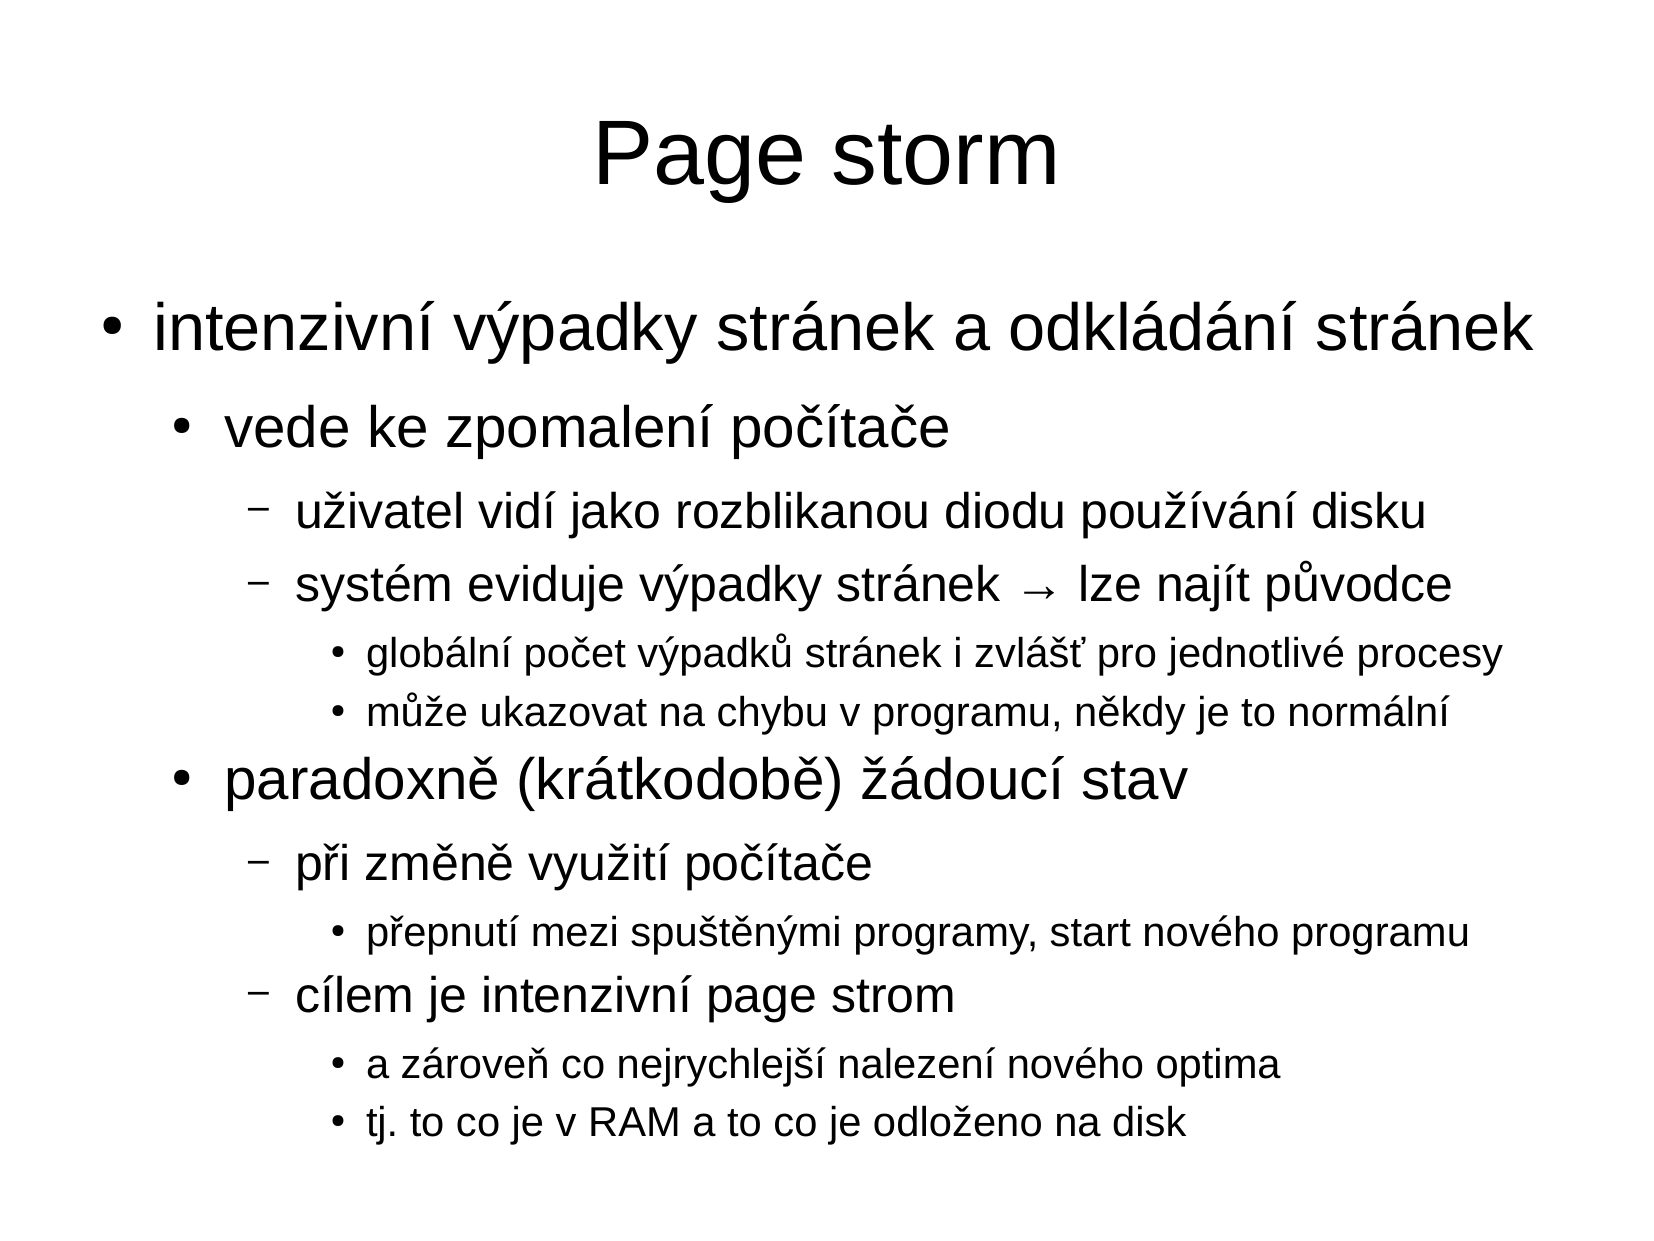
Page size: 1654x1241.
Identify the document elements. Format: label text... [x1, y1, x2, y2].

list intenzivní výpadky stránek a odkládání stránek vede ke zpomalení počítače uživatel vidí jako rozblikanou diodu používání disku systém eviduje výpadky stránek → lze najít původce globální počet výpadků stránek i zvlášť pro jednotlivé procesy může ukazovat na chybu v programu, někdy je to normální paradoxně (krátkodobě) žádoucí stav při změně využití počítače přepnutí mezi spuštěnými programy, start nového programu cílem je intenzivní page strom a zároveň co nejrychlejší nalezení nového optima tj. to co je v RAM a to co je odloženo na disk [82, 290, 1571, 1146]
title Page storm [82, 49, 1571, 257]
